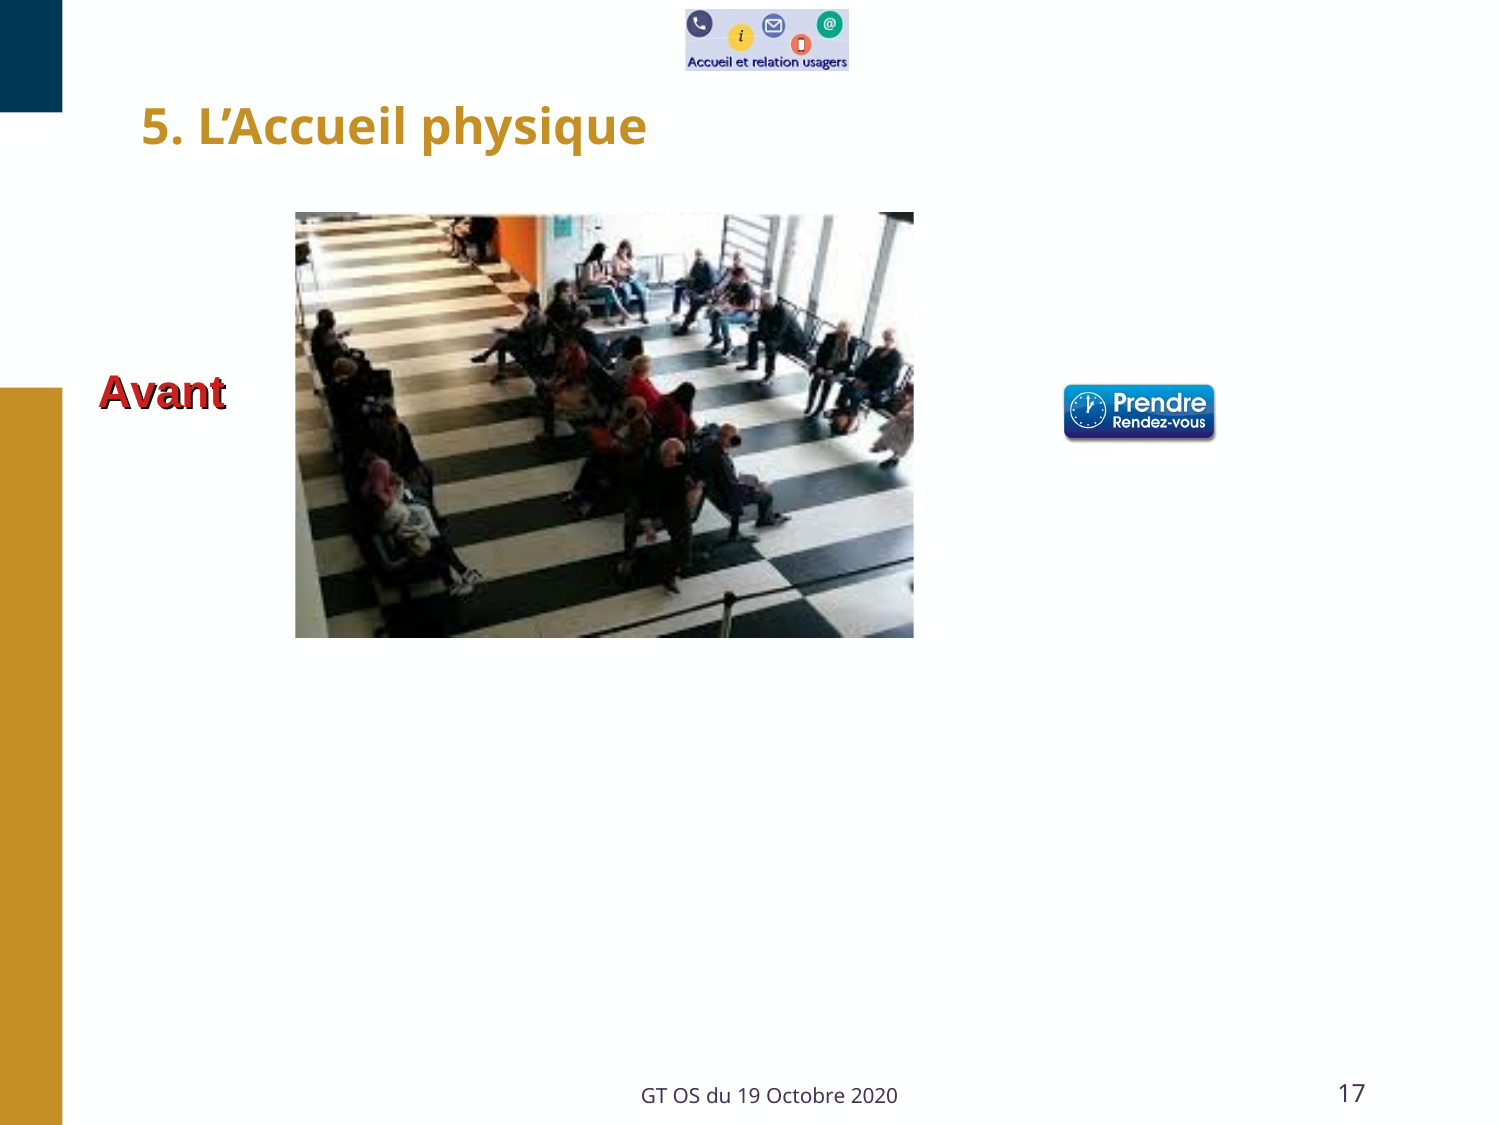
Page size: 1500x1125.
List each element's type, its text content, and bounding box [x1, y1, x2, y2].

picture [685, 9, 849, 70]
picture [295, 212, 914, 638]
title 5. L’Accueil physique [141, 70, 1428, 186]
picture [1062, 377, 1217, 449]
text_box Avant [82, 354, 260, 480]
